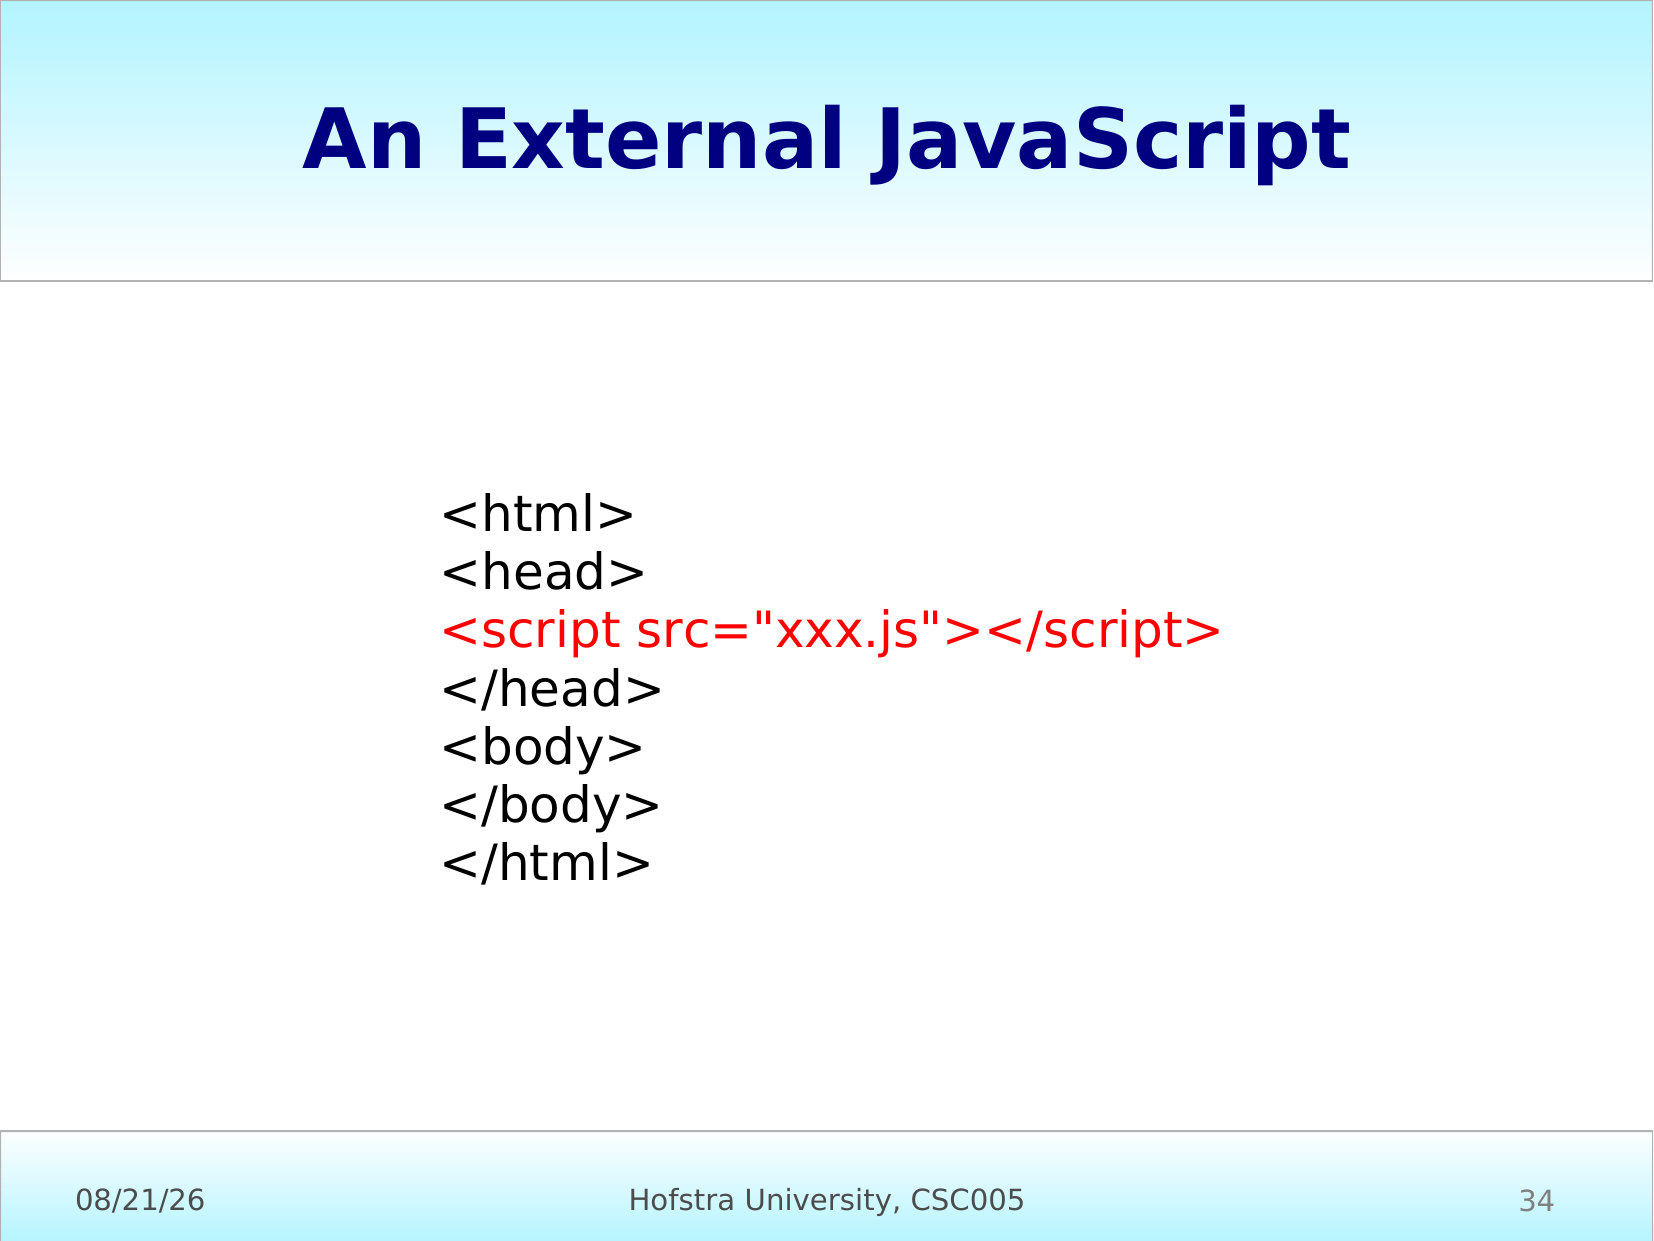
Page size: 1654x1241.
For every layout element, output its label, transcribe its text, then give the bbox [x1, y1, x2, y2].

title An External JavaScript [78, 77, 1576, 203]
text_box <html> <head> <script src="xxx.js"></script> </head> <body> </body> </html> [424, 477, 1241, 901]
